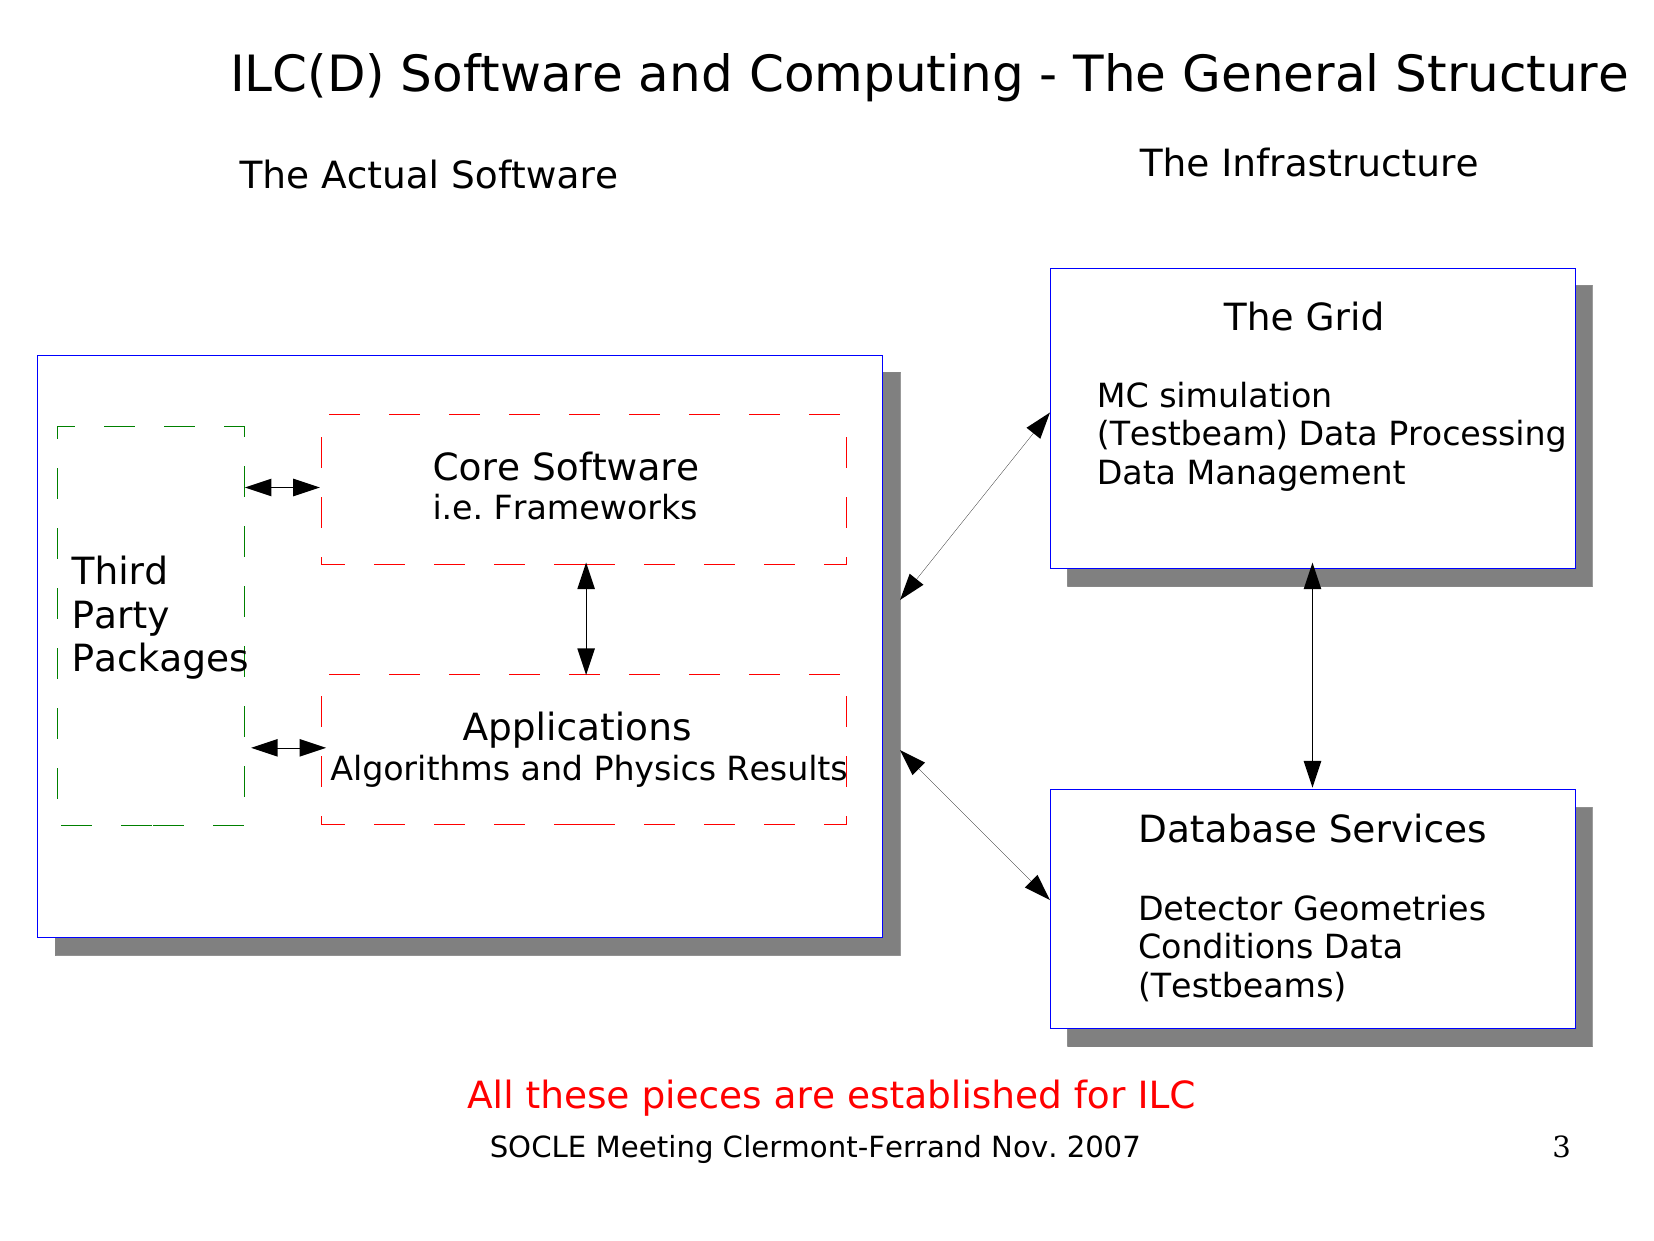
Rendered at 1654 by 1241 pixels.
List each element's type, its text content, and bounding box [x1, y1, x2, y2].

text_box The Actual Software [224, 146, 626, 205]
text_box [37, 355, 883, 938]
text_box All these pieces are established for ILC [452, 1066, 1207, 1126]
text_box [1050, 789, 1576, 1029]
text_box ILC(D) Software and Computing - The General Structure [215, 37, 1615, 111]
text_box Third Party Packages [56, 542, 260, 689]
text_box MC simulation (Testbeam) Data Processing Data Management [1082, 369, 1574, 500]
text_box Database Services Detector Geometries Conditions Data (Testbeams) [1123, 799, 1495, 1013]
text_box [1050, 225, 1576, 569]
text_box Core Software i.e. Frameworks [417, 438, 708, 536]
text_box Applications Algorithms and Physics Results [315, 698, 855, 796]
text_box The Infrastructure [1125, 134, 1487, 193]
text_box The Grid [1209, 288, 1396, 347]
